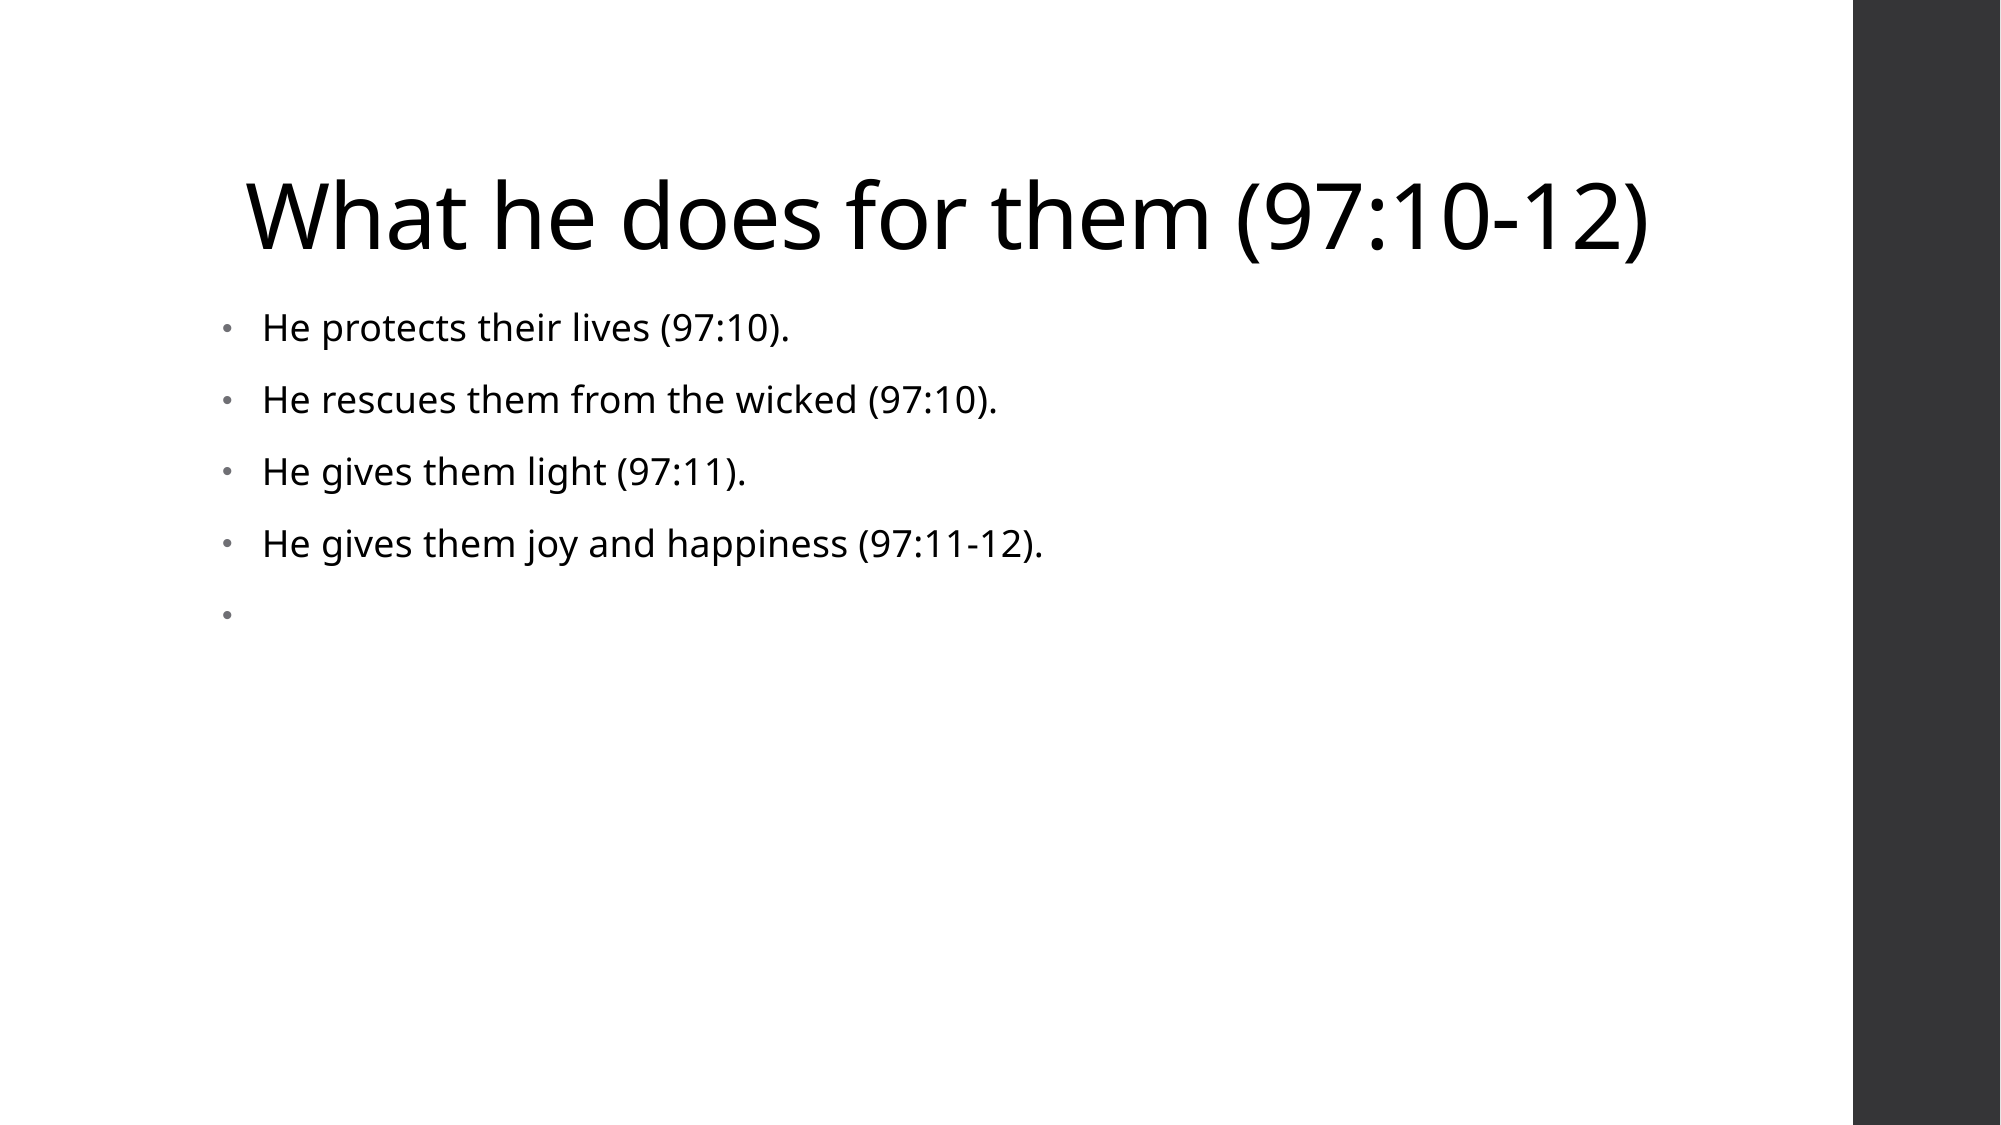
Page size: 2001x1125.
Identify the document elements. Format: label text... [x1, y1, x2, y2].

title What he does for them (97:10-12) [206, 60, 1797, 278]
list He protects their lives (97:10). He rescues them from the wicked (97:10). He gives them light (97:11). He gives them joy and happiness (97:11-12). [206, 299, 1617, 1014]
